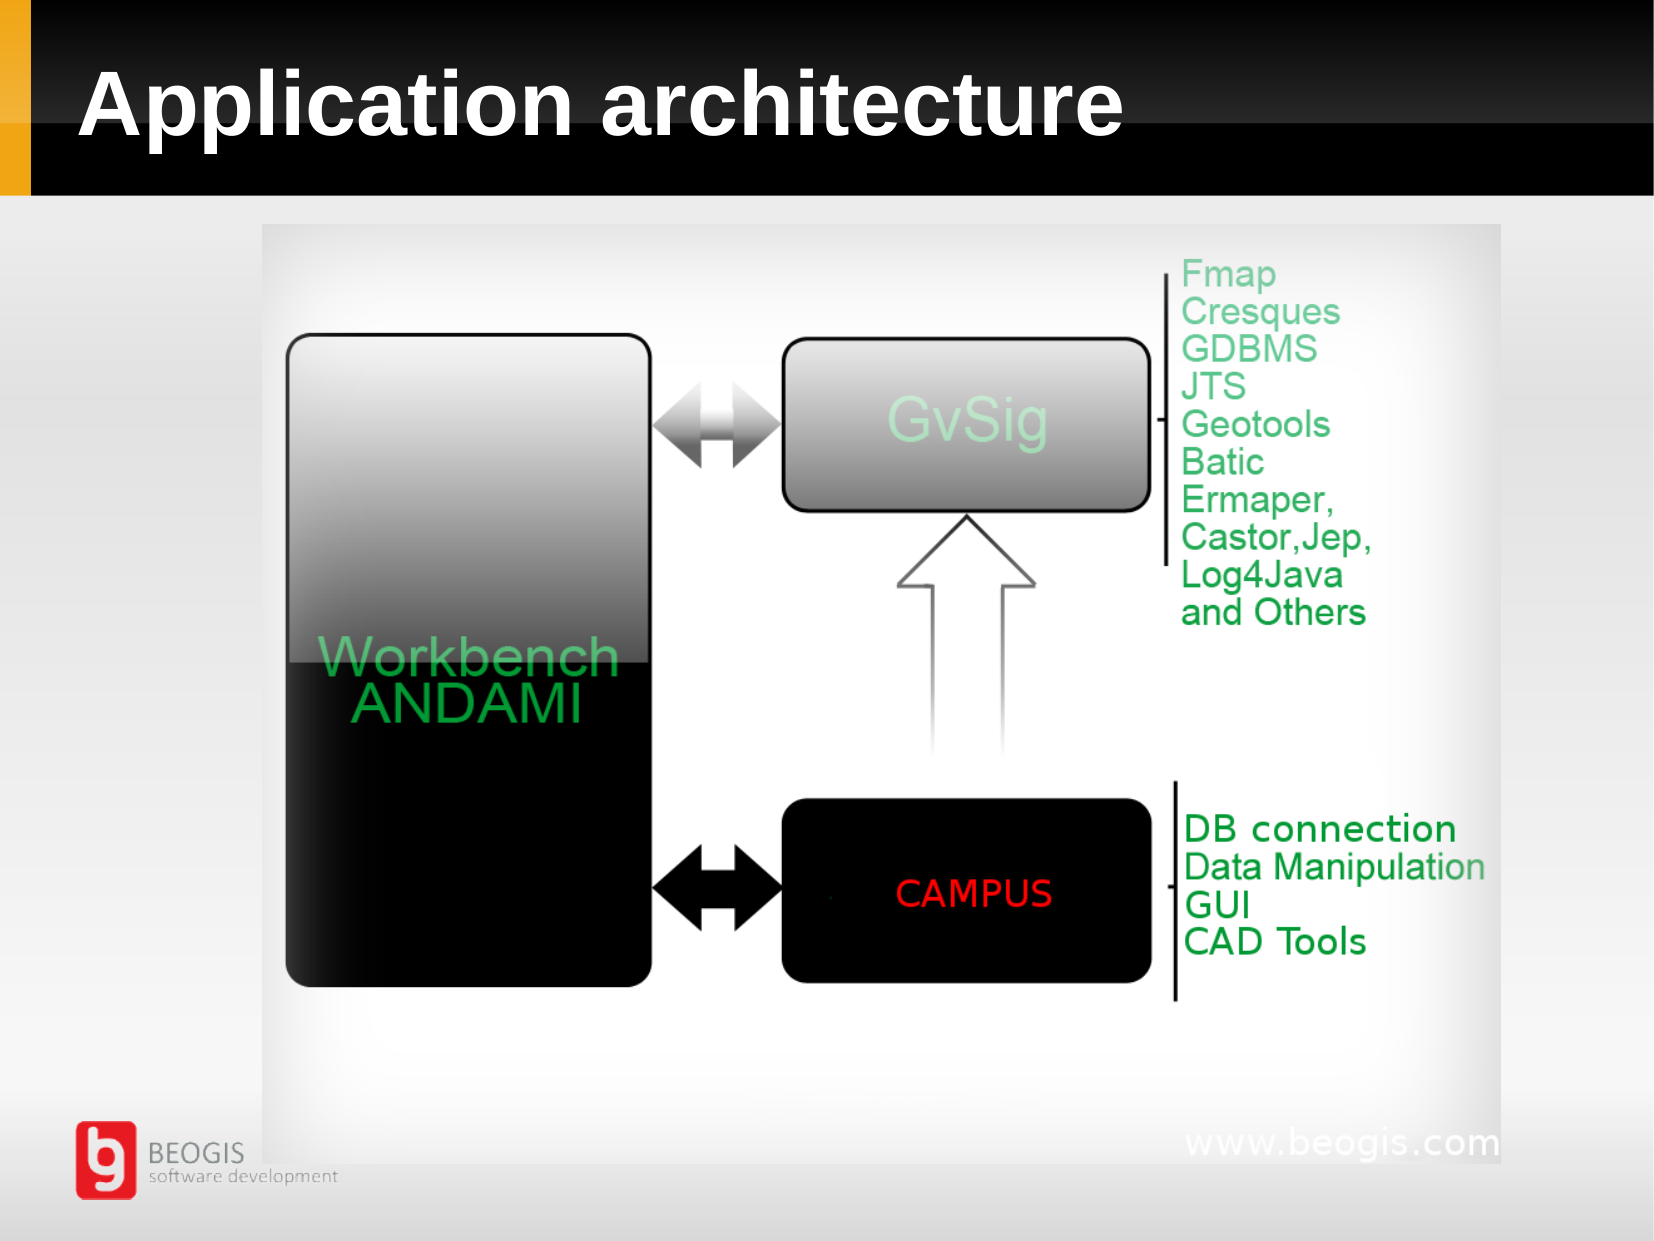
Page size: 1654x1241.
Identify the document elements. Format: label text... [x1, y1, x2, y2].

picture [0, 0, 1654, 1241]
title Application architecture [76, 0, 1565, 208]
